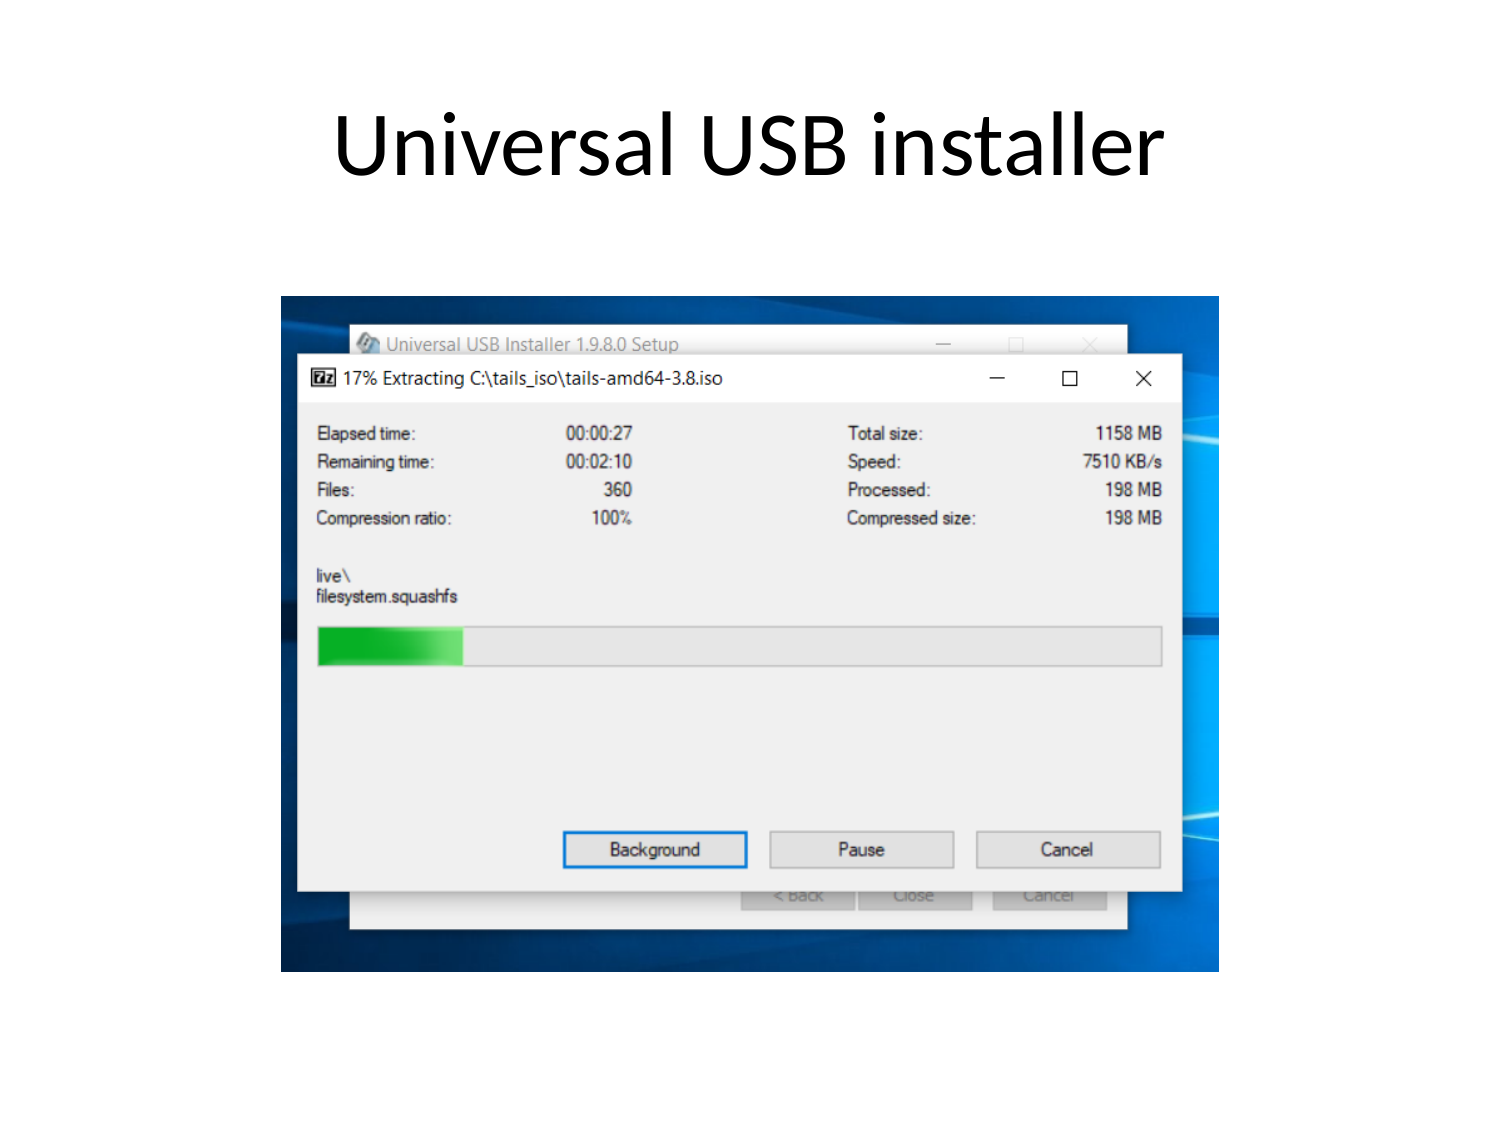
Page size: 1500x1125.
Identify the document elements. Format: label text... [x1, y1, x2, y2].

picture [281, 296, 1219, 972]
title Universal USB installer [75, 45, 1426, 233]
